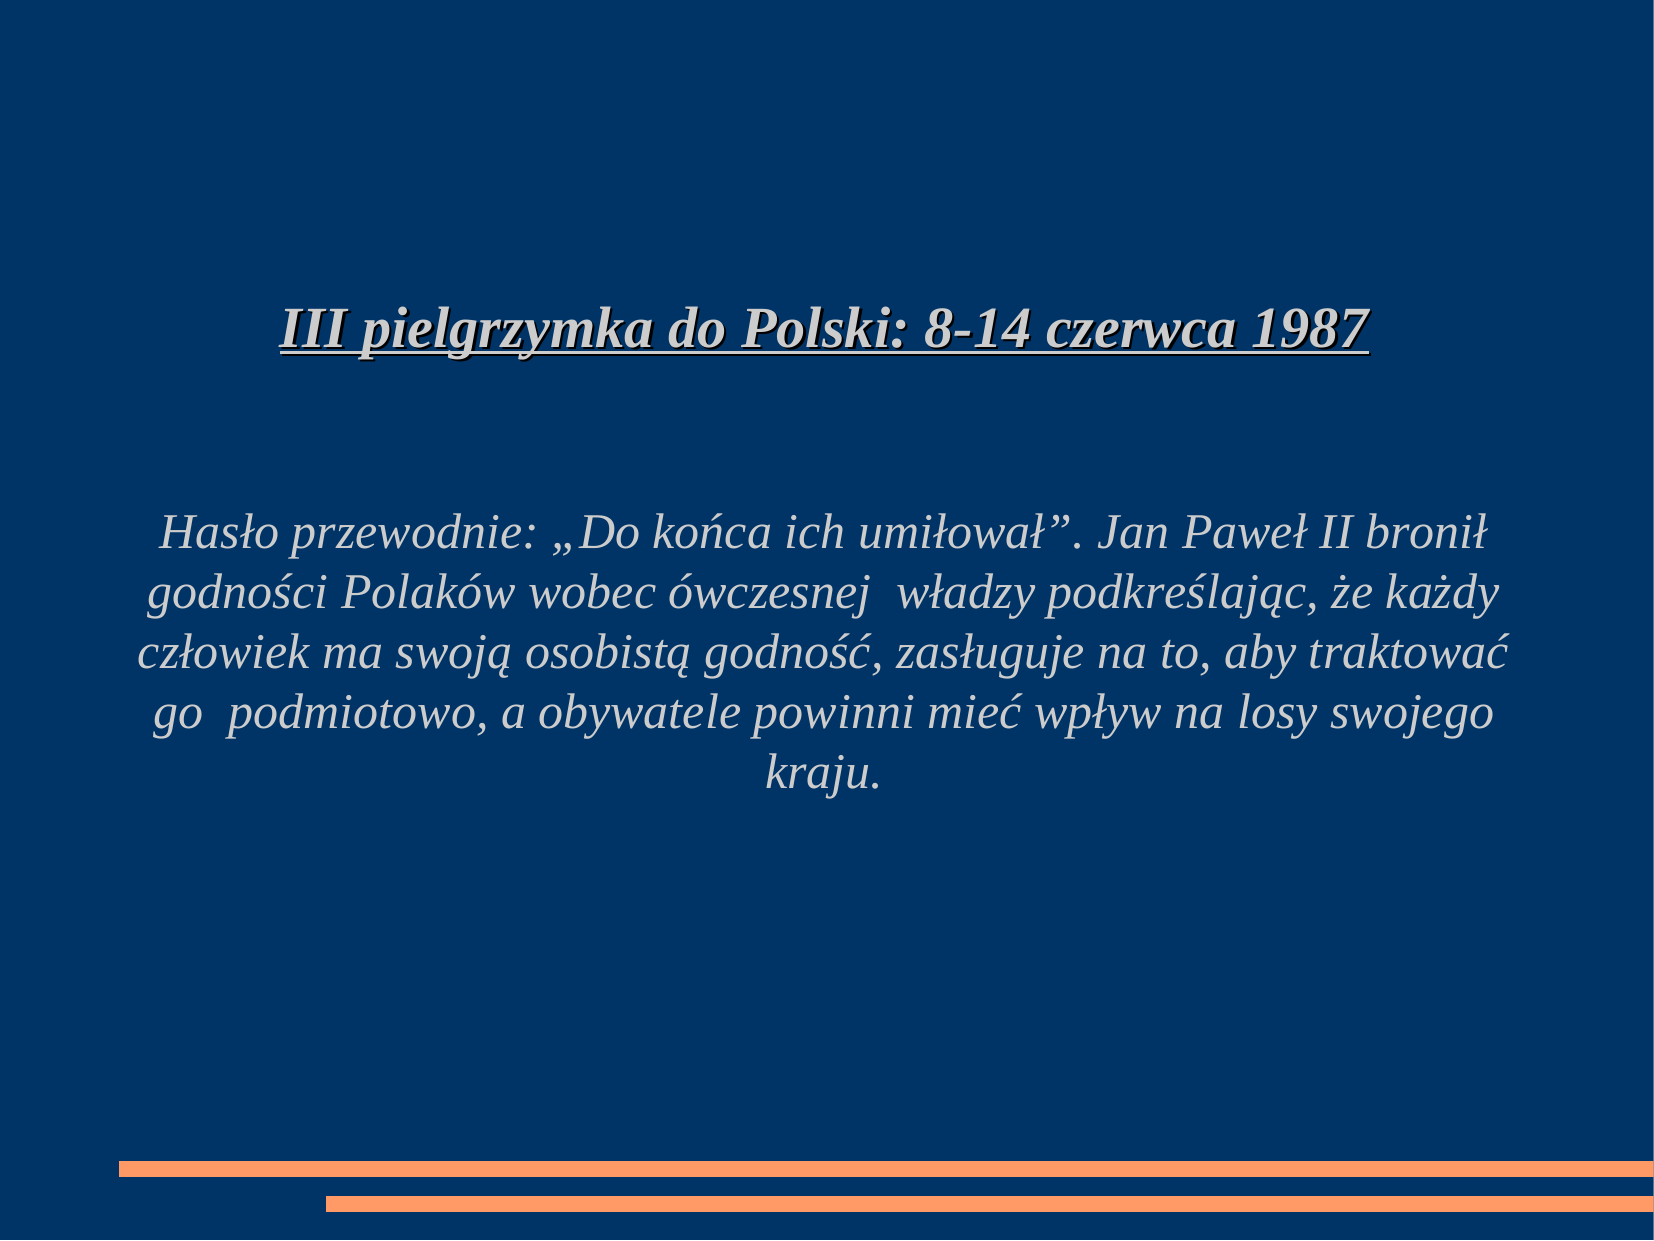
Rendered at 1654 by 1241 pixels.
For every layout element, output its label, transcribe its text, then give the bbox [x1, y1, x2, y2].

subtitle III pielgrzymka do Polski: 8-14 czerwca 1987 Hasło przewodnie: „Do końca ich umiłował”. Jan Paweł II bronił godności Polaków wobec ówczesnej władzy podkreślając, że każdy człowiek ma swoją osobistą godność, zasługuje na to, aby traktować go podmiotowo, a obywatele powinni mieć wpływ na losy swojego kraju. [118, 1, 1531, 1087]
